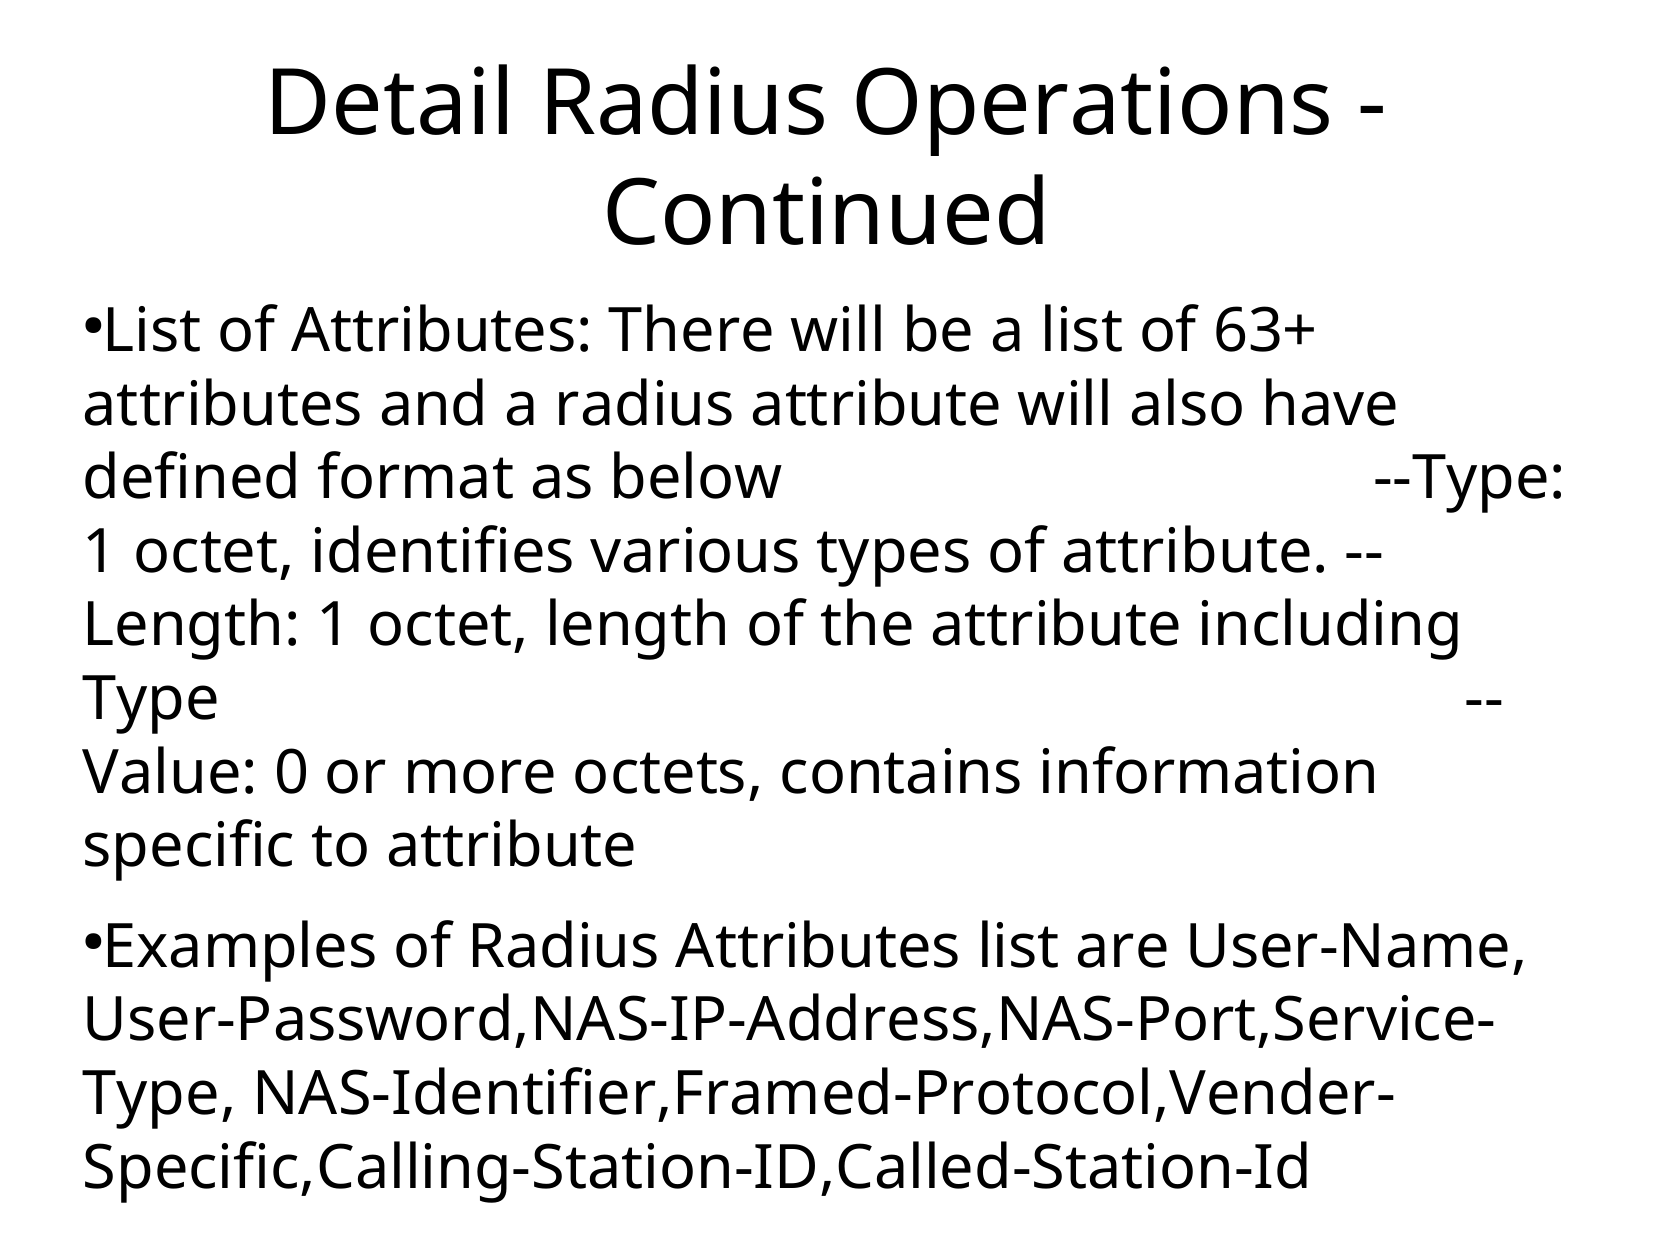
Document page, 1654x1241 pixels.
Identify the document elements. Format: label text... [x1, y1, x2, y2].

list List of Attributes: There will be a list of 63+ attributes and a radius attribute will also have defined format as below --Type: 1 octet, identifies various types of attribute. -- Length: 1 octet, length of the attribute including Type -- Value: 0 or more octets, contains information specific to attribute Examples of Radius Attributes list are User-Name, User-Password,NAS-IP-Address,NAS-Port,Service-Type, NAS-Identifier,Framed-Protocol,Vender-Specific,Calling-Station-ID,Called-Station-Id [82, 290, 1571, 1209]
title Detail Radius Operations - Continued [82, 49, 1571, 257]
